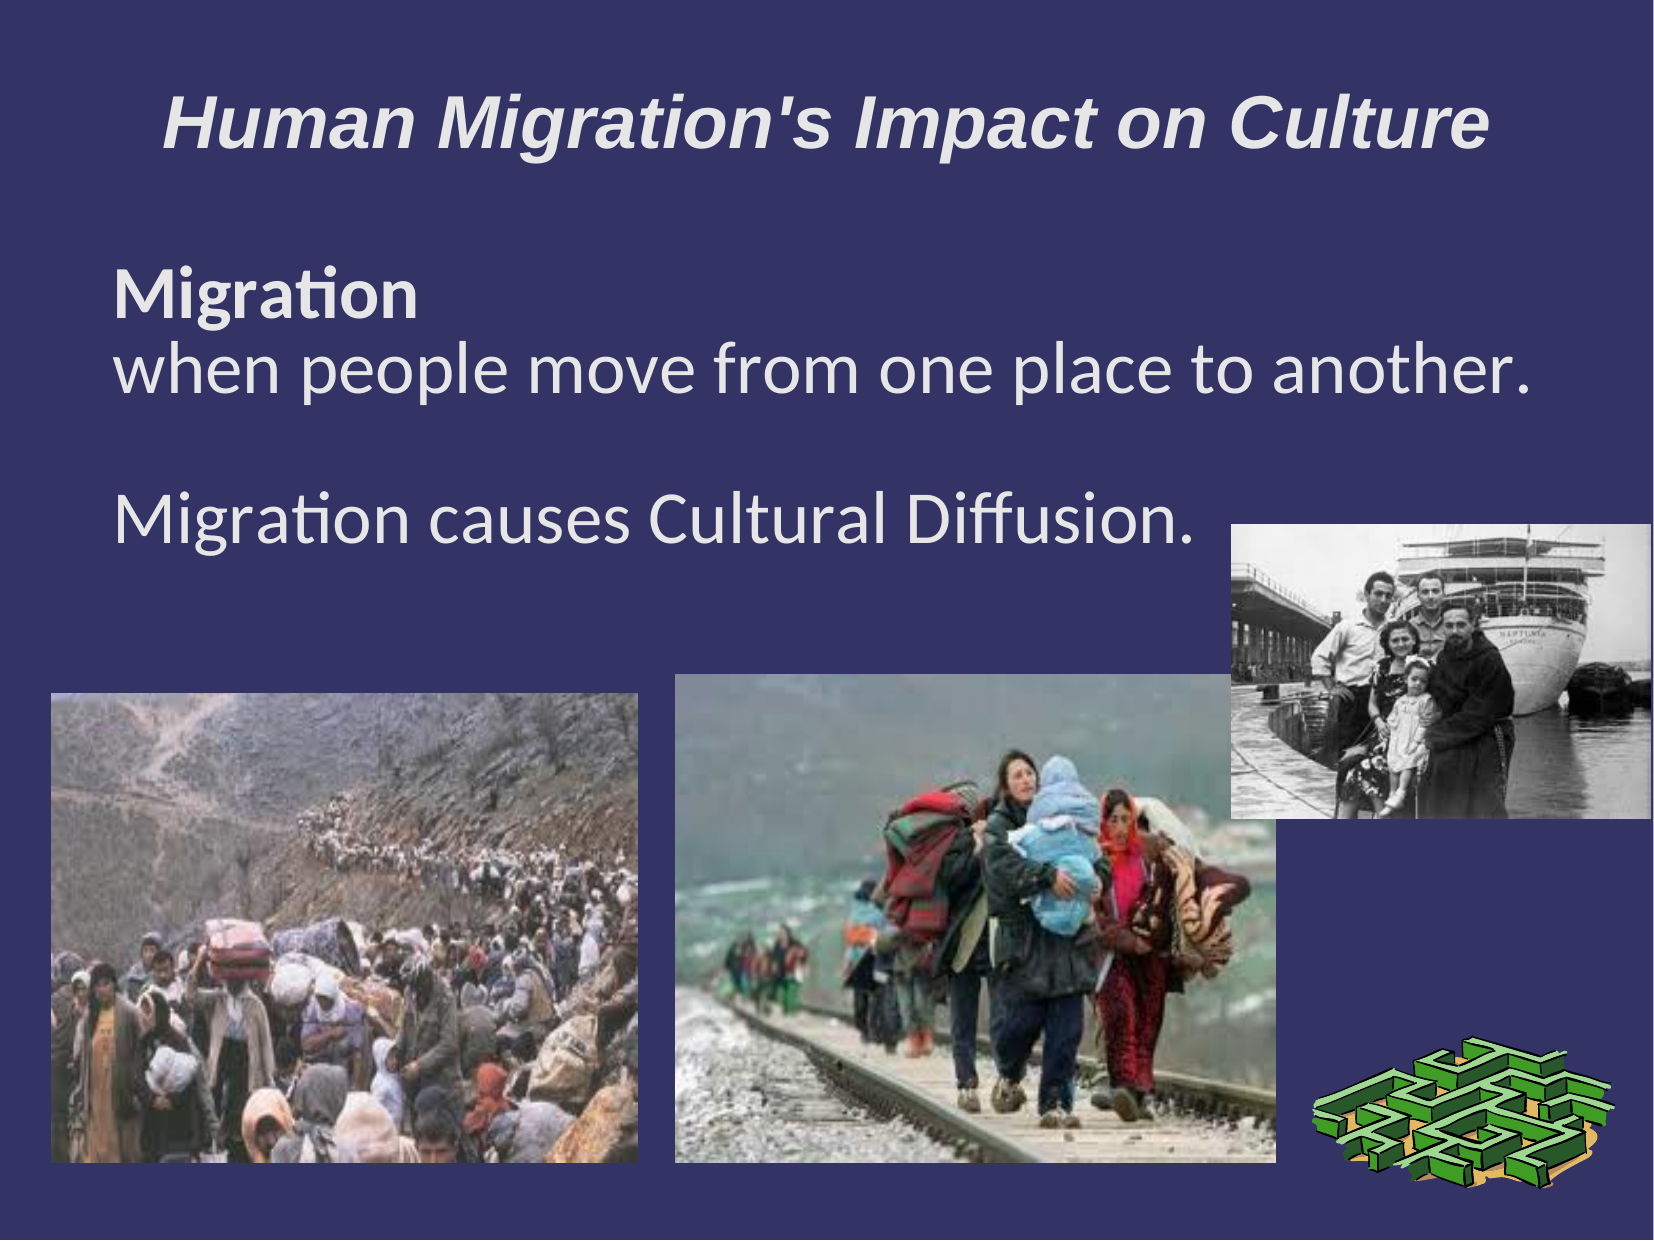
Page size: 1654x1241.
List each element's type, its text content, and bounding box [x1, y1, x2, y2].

list Migration when people move from one place to another. Migration causes Cultural Diffusion. [112, 262, 1570, 1147]
picture [675, 524, 1651, 1163]
list Migration when people move from one place to another. Migration causes Cultural Diffusion. [1276, 819, 1570, 1147]
title Human Migration's Impact on Culture [121, 19, 1534, 227]
picture [51, 693, 638, 1163]
